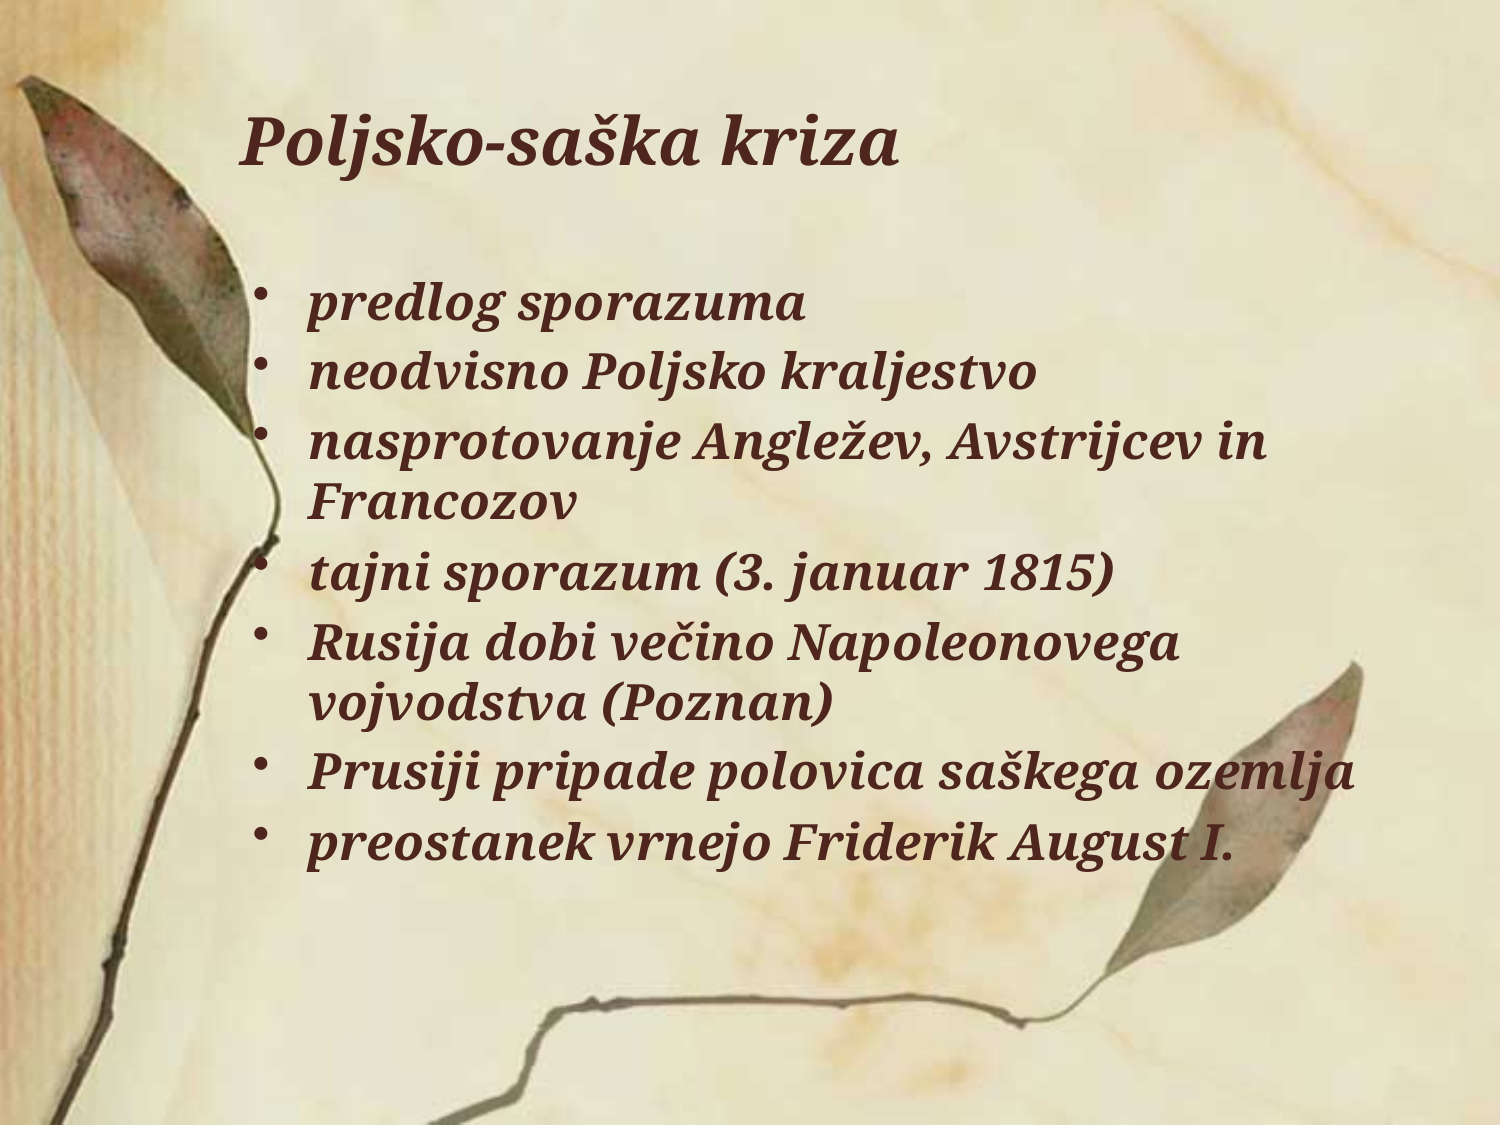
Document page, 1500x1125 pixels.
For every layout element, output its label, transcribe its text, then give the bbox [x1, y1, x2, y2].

title Poljsko-saška kriza [225, 45, 1425, 233]
picture [0, 0, 1500, 1125]
list predlog sporazuma neodvisno Poljsko kraljestvo nasprotovanje Angležev, Avstrijcev in Francozov tajni sporazum (3. januar 1815) Rusija dobi večino Napoleonovega vojvodstva (Poznan) Prusiji pripade polovica saškega ozemlja preostanek vrnejo Friderik August I. [237, 262, 1425, 1005]
